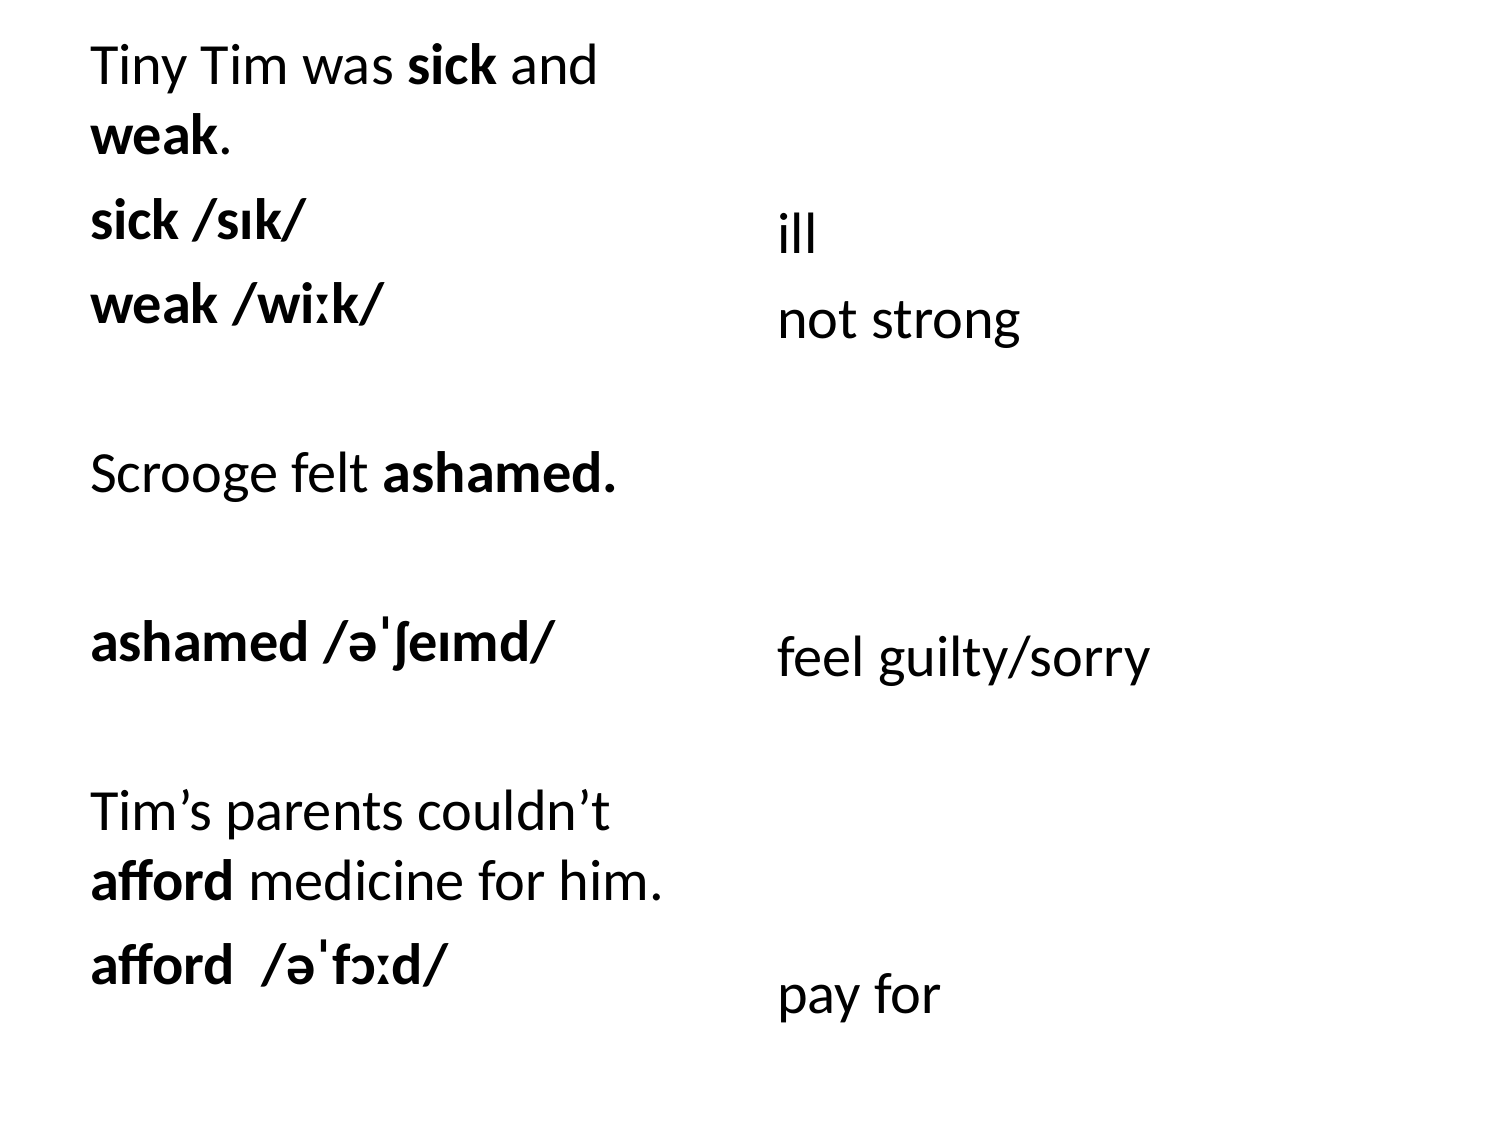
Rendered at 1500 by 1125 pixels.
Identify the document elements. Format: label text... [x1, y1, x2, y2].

list Tiny Tim was sick and weak. sick /sɪk/ weak /wiːk/ Scrooge felt ashamed. ashamed /əˈʃeɪmd/ Tim’s parents couldn’t afford medicine for him. afford /əˈfɔːd/ [75, 19, 738, 1106]
list ill not strong feel guilty/sorry pay for [762, 19, 1426, 1095]
